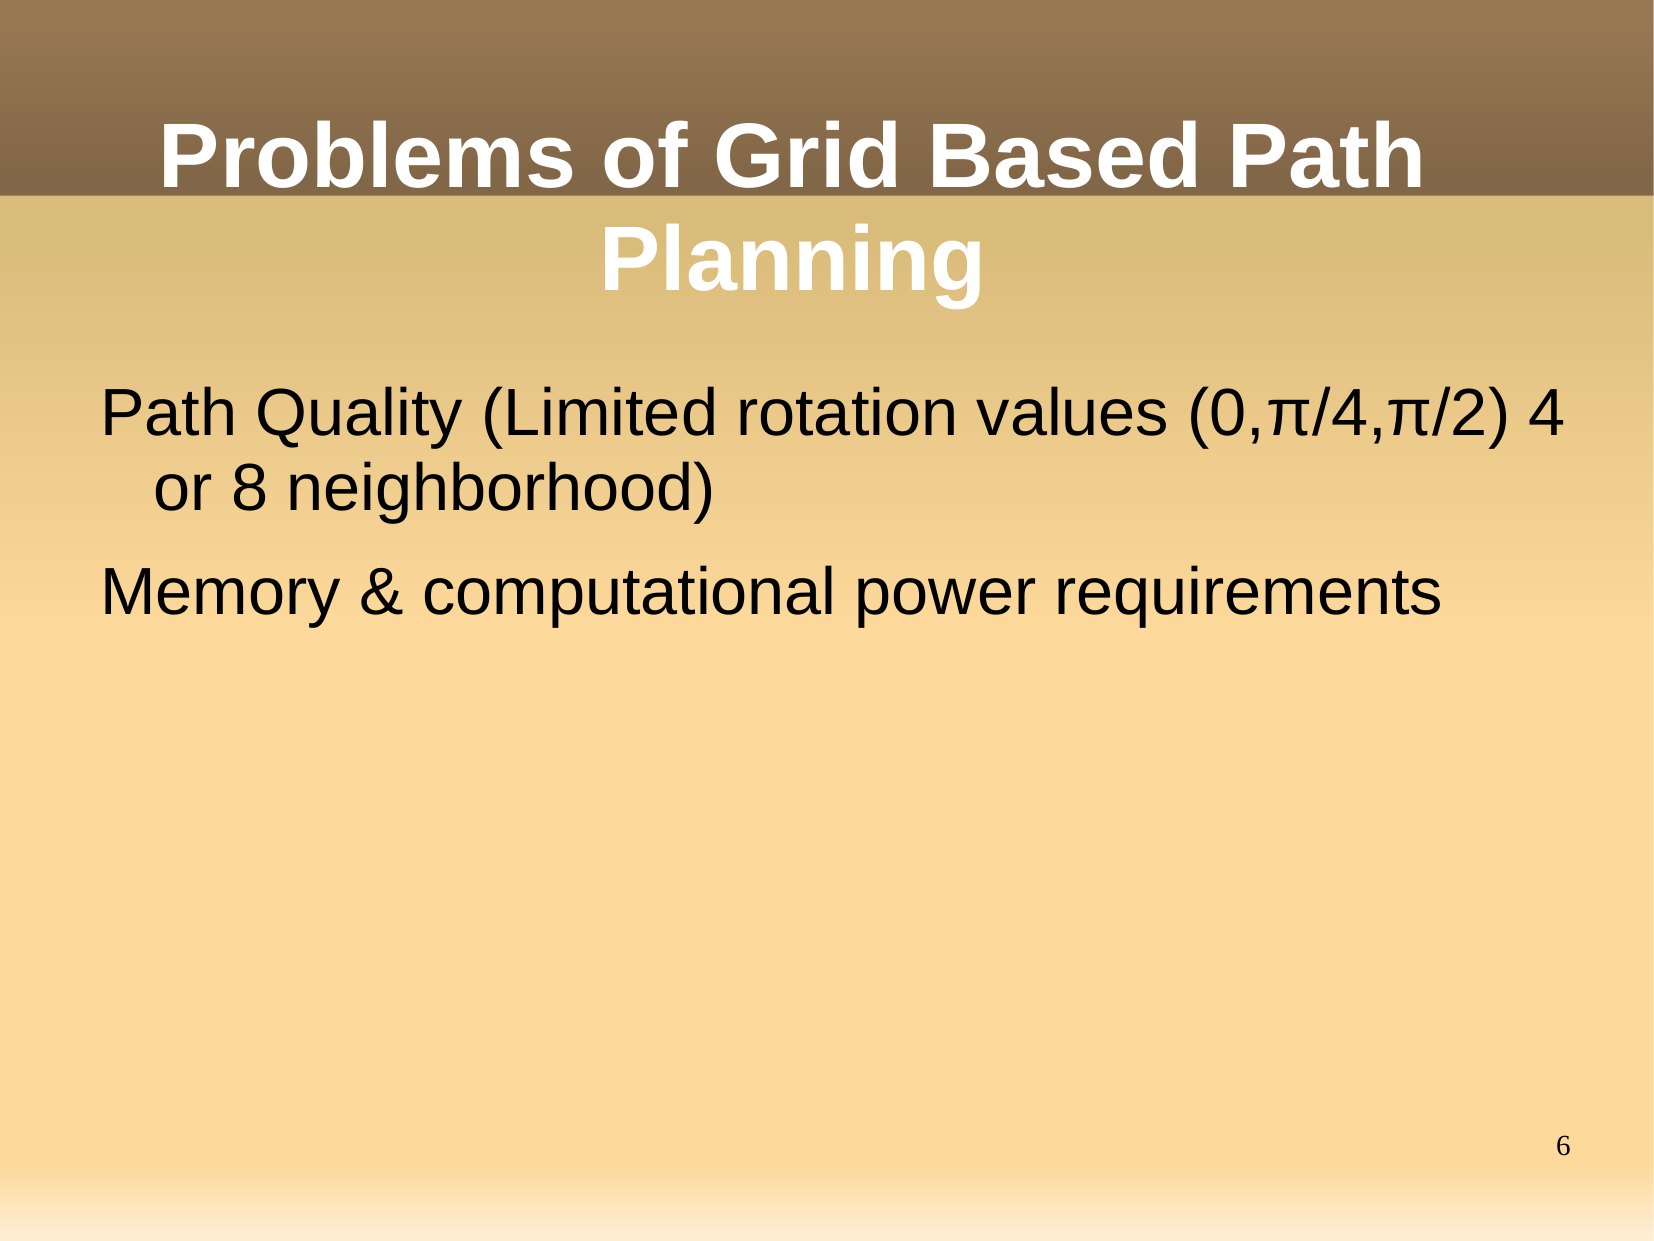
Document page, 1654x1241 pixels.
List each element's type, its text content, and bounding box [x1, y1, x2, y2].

title Problems of Grid Based Path Planning [49, 104, 1538, 413]
list Path Quality (Limited rotation values (0,π/4,π/2) 4 or 8 neighborhood) Memory & computational power requirements [82, 375, 1571, 1094]
picture [0, 0, 1654, 1241]
